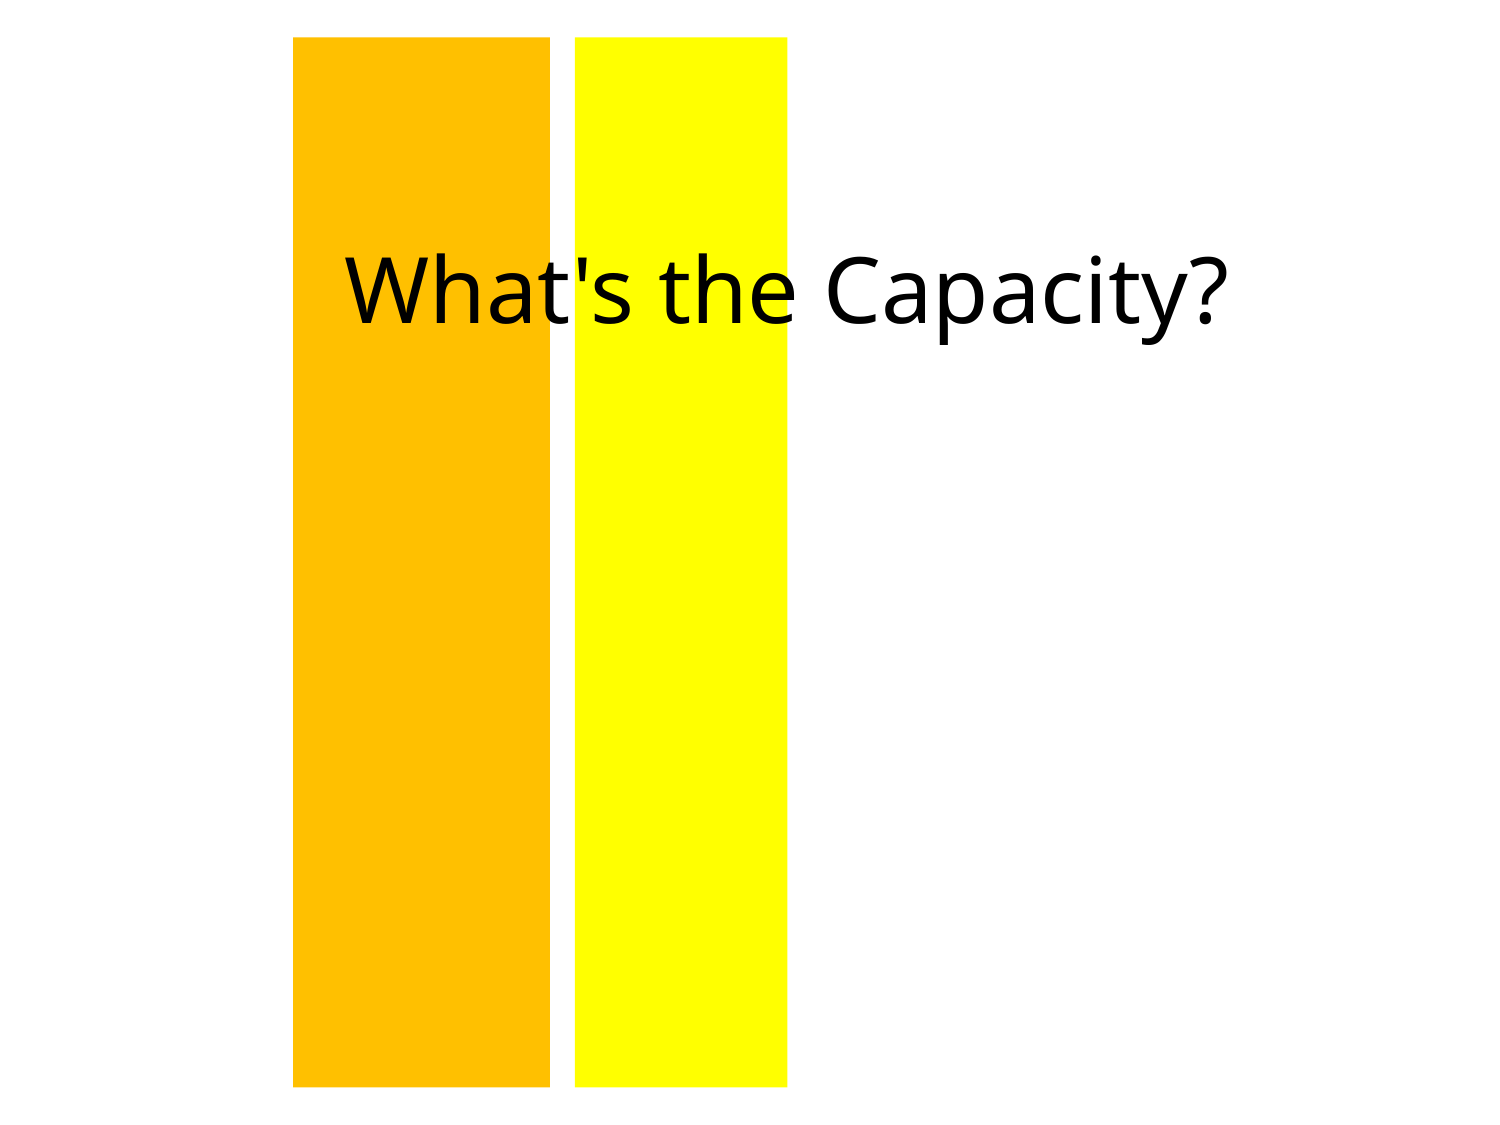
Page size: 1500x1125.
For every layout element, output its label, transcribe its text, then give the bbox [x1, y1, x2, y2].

text_box [574, 37, 788, 224]
text_box [293, 37, 550, 224]
text_box [293, 725, 550, 1088]
text_box [574, 725, 788, 1088]
text_box What's the Capacity? [125, 224, 1450, 725]
